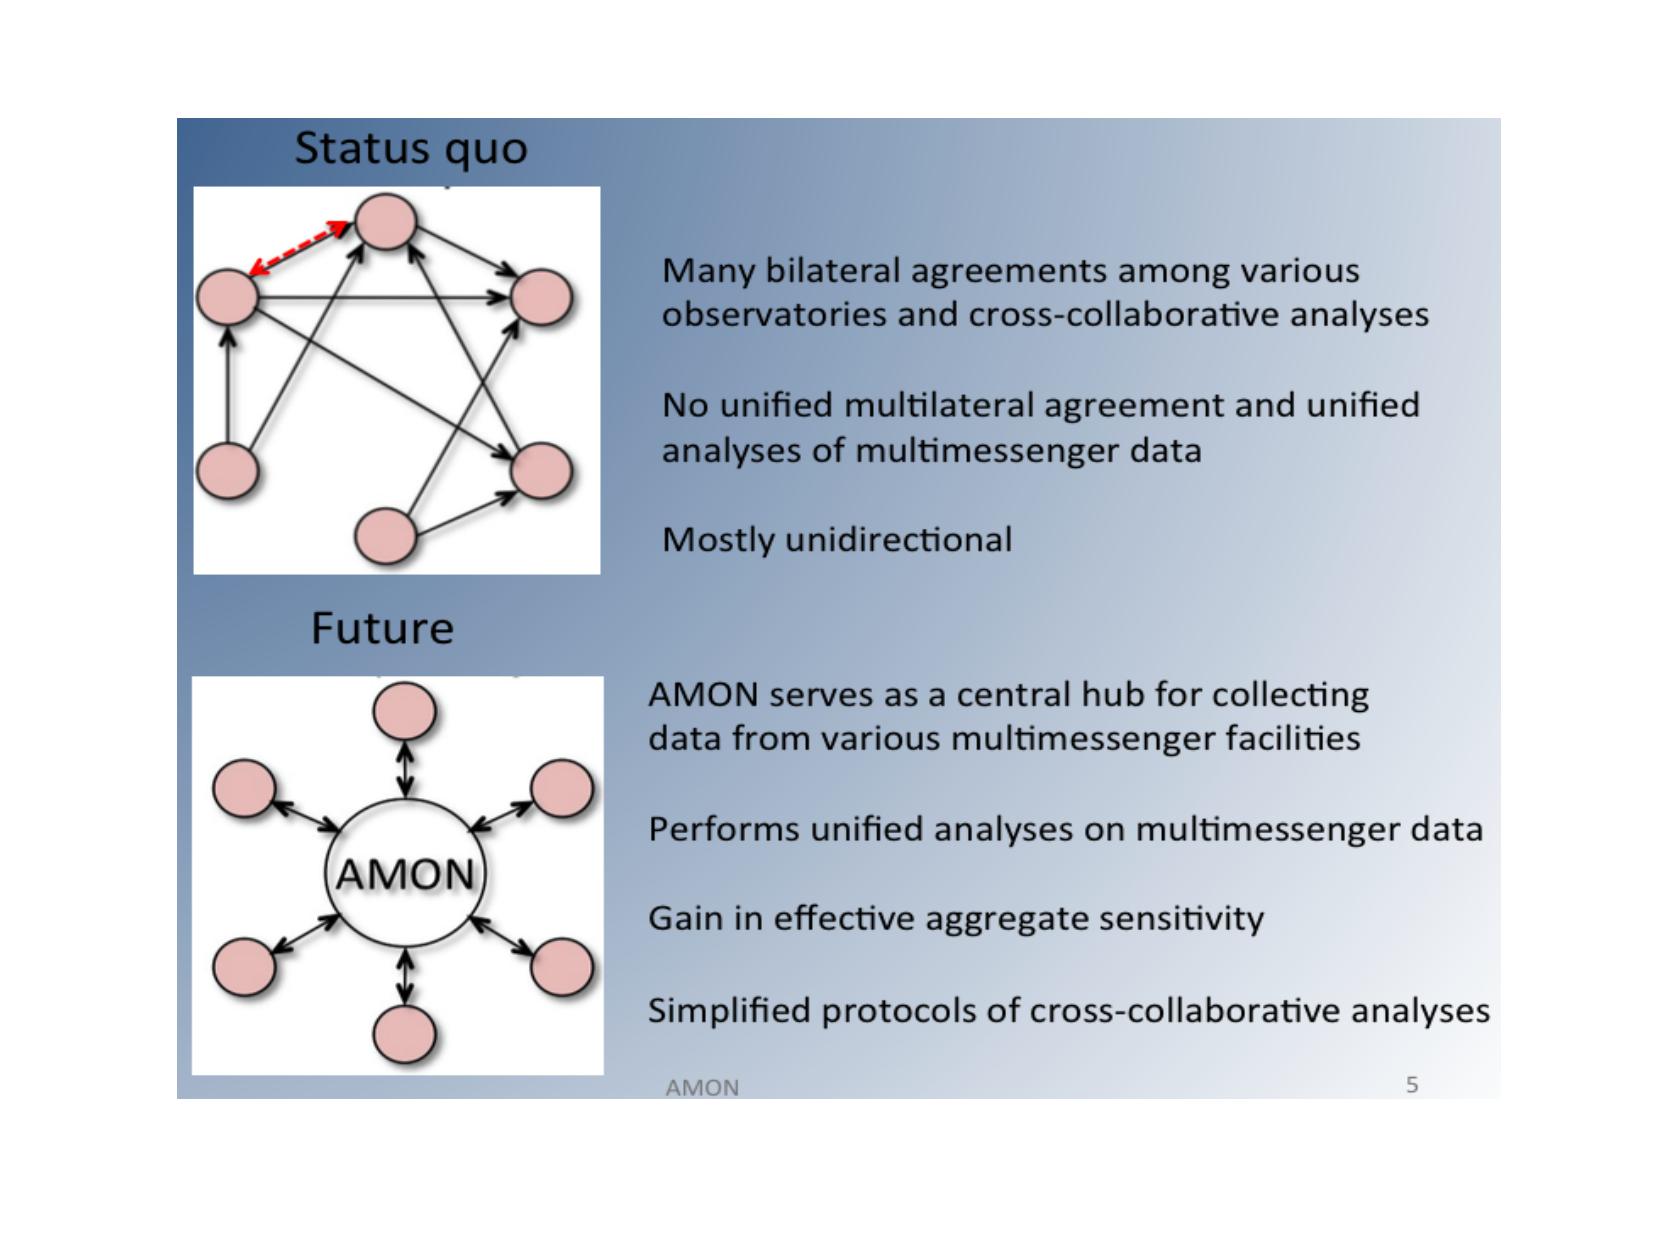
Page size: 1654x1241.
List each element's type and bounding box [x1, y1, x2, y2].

picture [177, 118, 1501, 1099]
